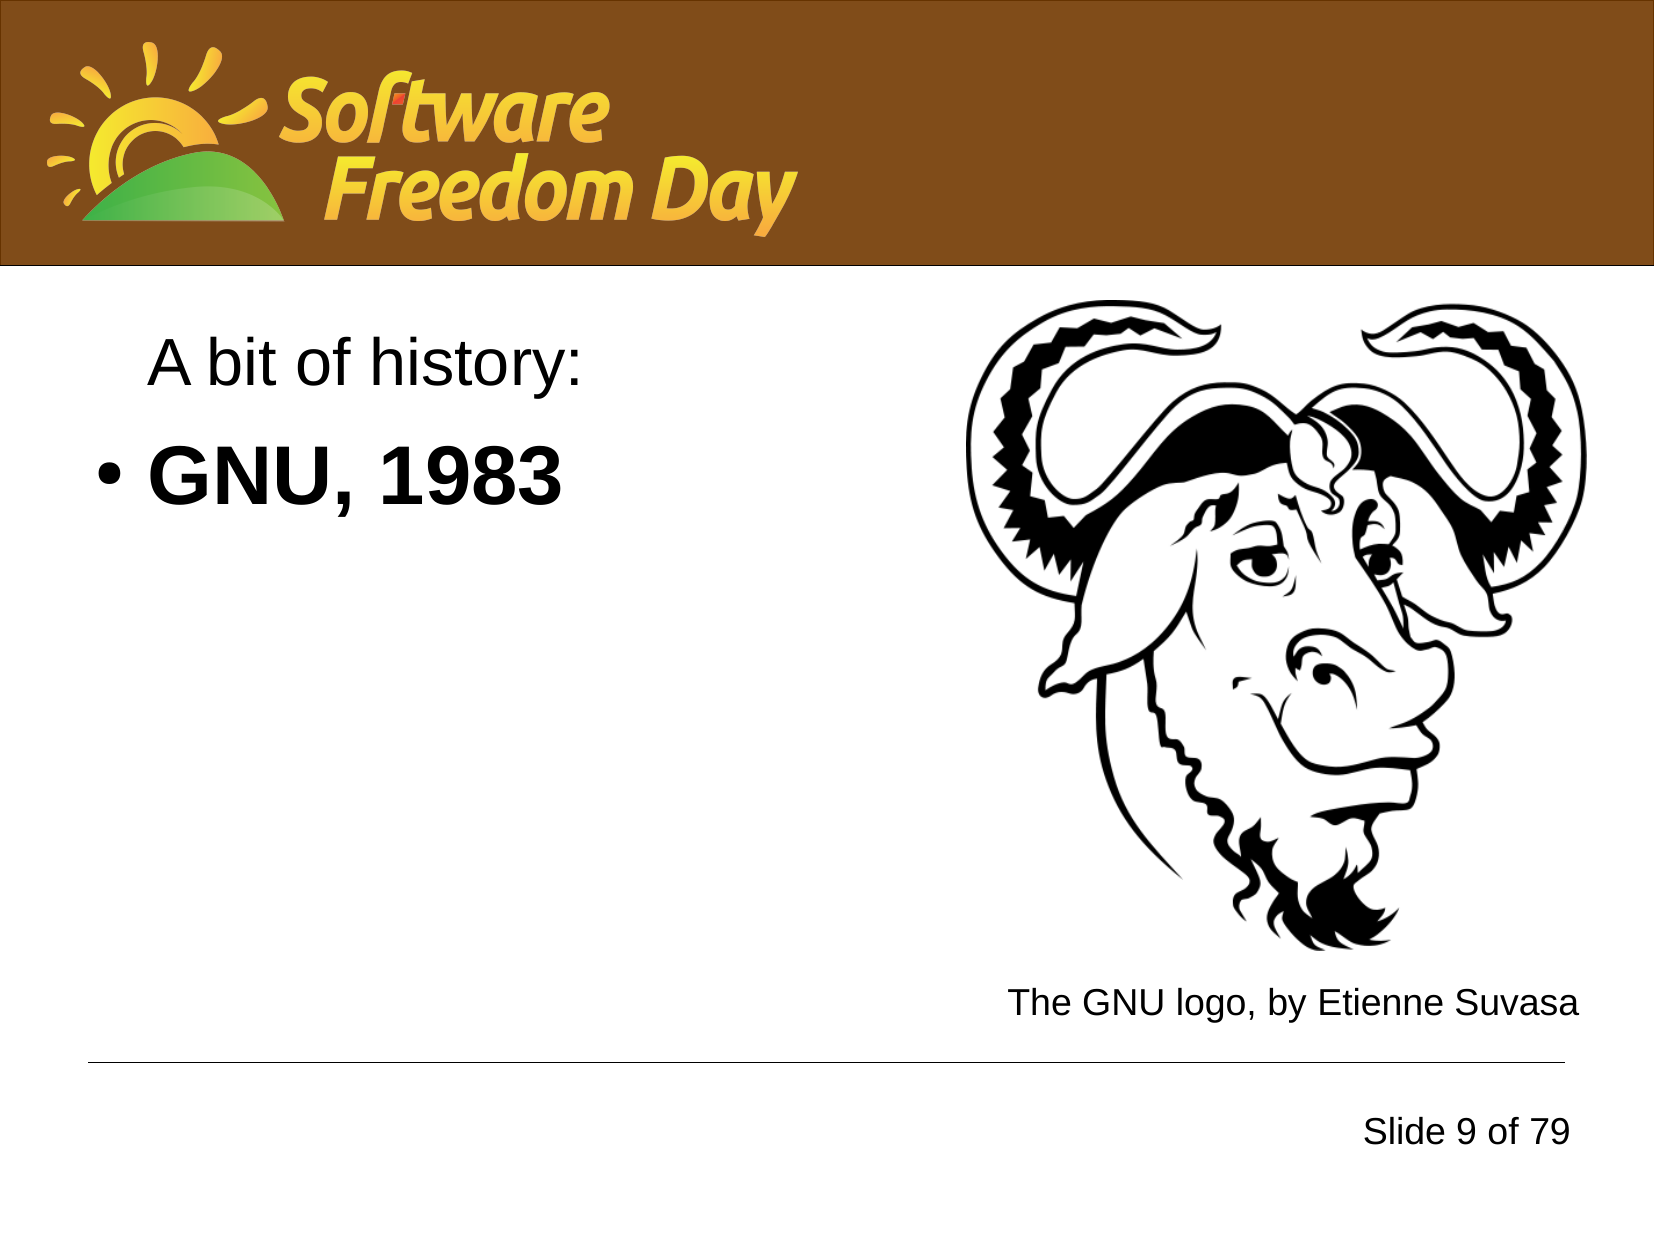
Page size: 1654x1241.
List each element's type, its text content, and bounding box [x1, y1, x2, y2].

picture [966, 300, 1587, 951]
list A bit of history: GNU, 1983 [76, 324, 945, 1045]
picture [47, 42, 798, 237]
text_box The GNU logo, by Etienne Suvasa [992, 974, 1595, 1061]
